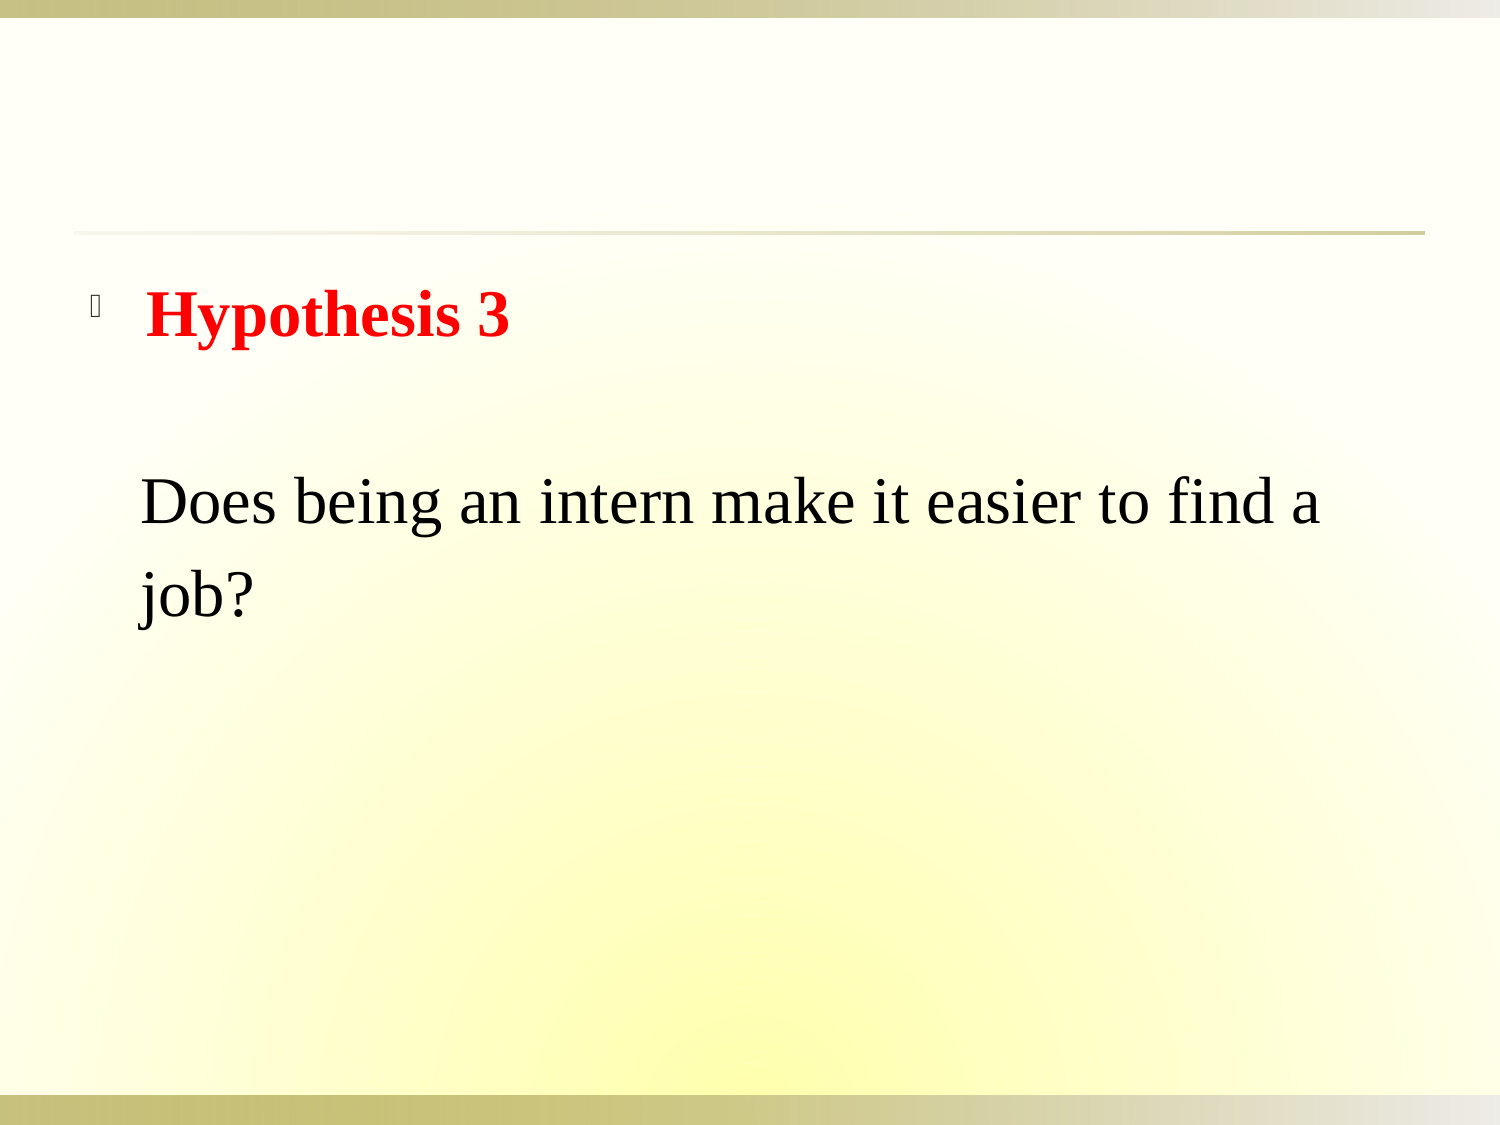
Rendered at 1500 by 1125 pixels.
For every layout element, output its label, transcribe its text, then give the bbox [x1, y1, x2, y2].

list Hypothesis 3 Does being an intern make it easier to find a job? [75, 262, 1425, 1032]
